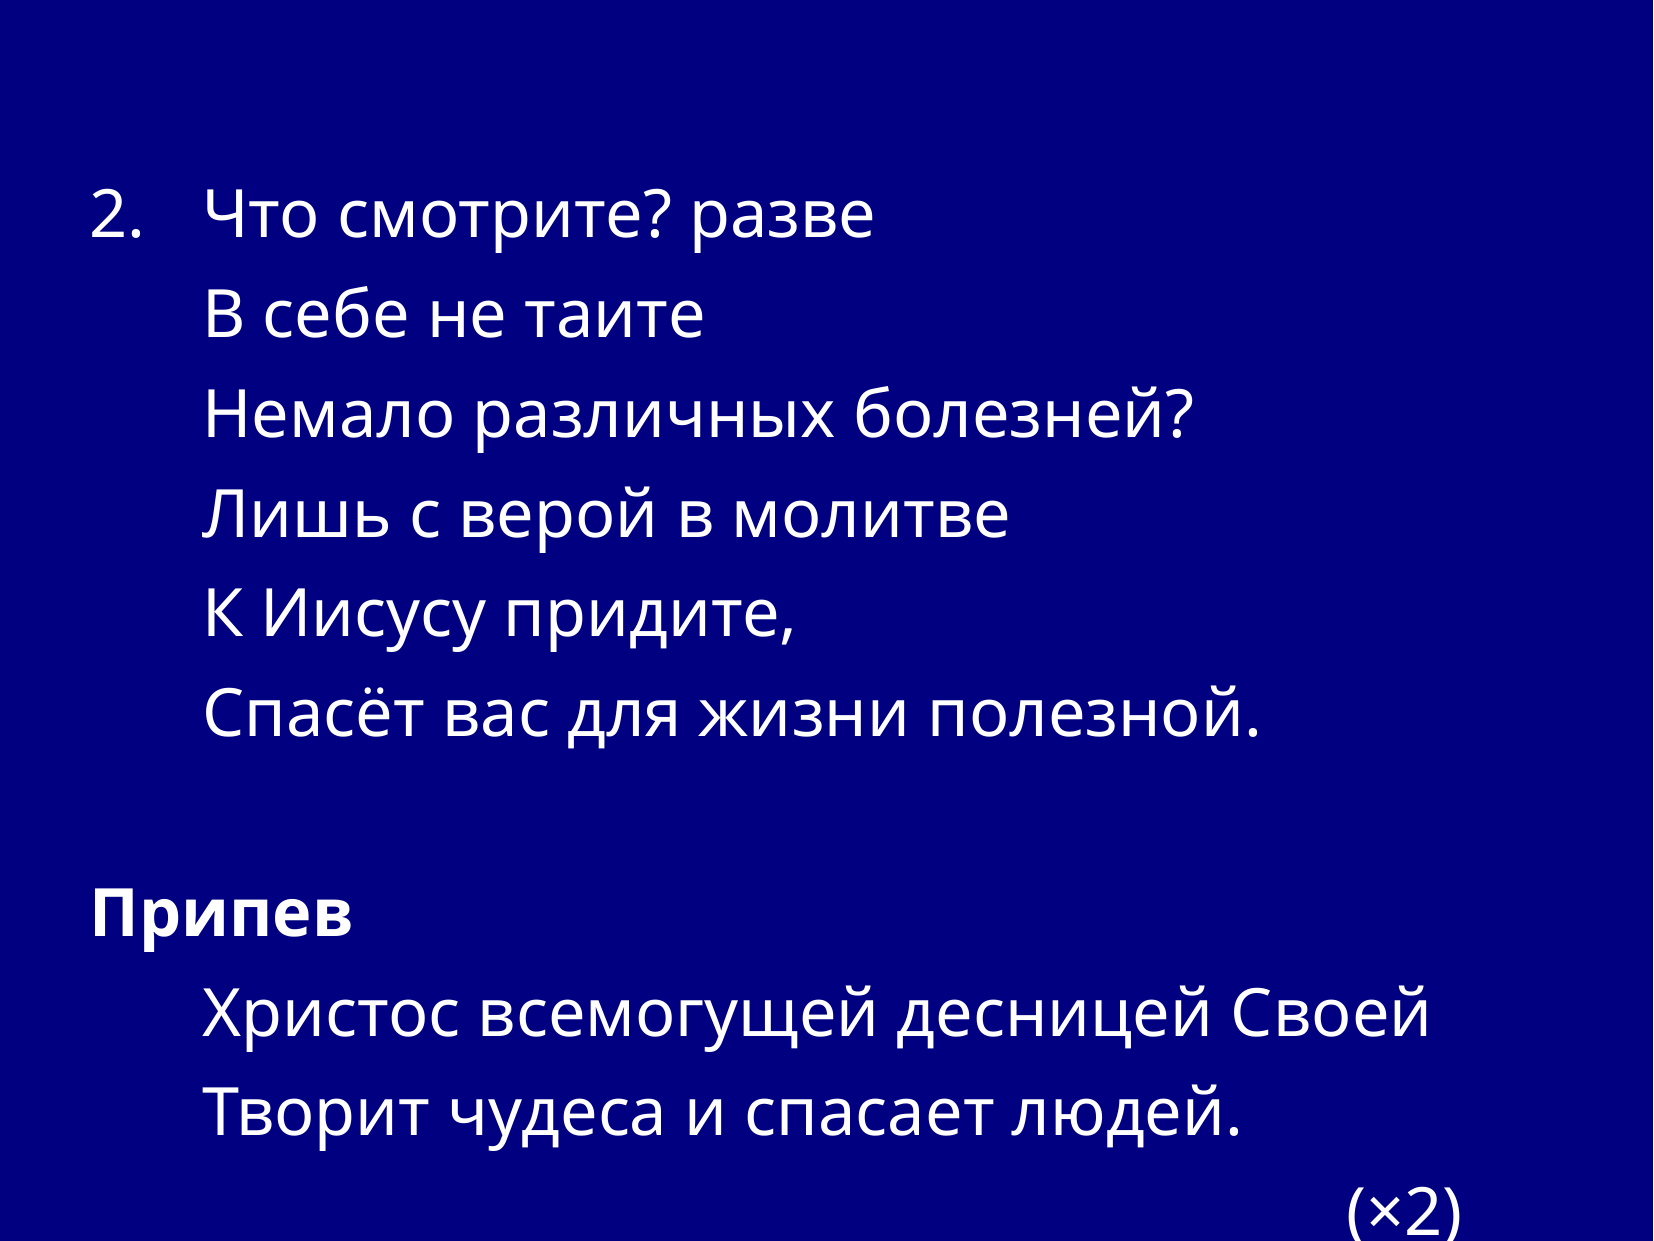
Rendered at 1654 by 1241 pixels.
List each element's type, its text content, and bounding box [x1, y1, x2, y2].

text_box 2. Что смотрите? разве В себе не таите Немало различных болезней? Лишь с верой в молитве К Иисусу придите, Спасёт вас для жизни полезной. Припев Христос всемогущей десницей Своей Творит чудеса и спасает людей. (×2) [75, 150, 1576, 1163]
